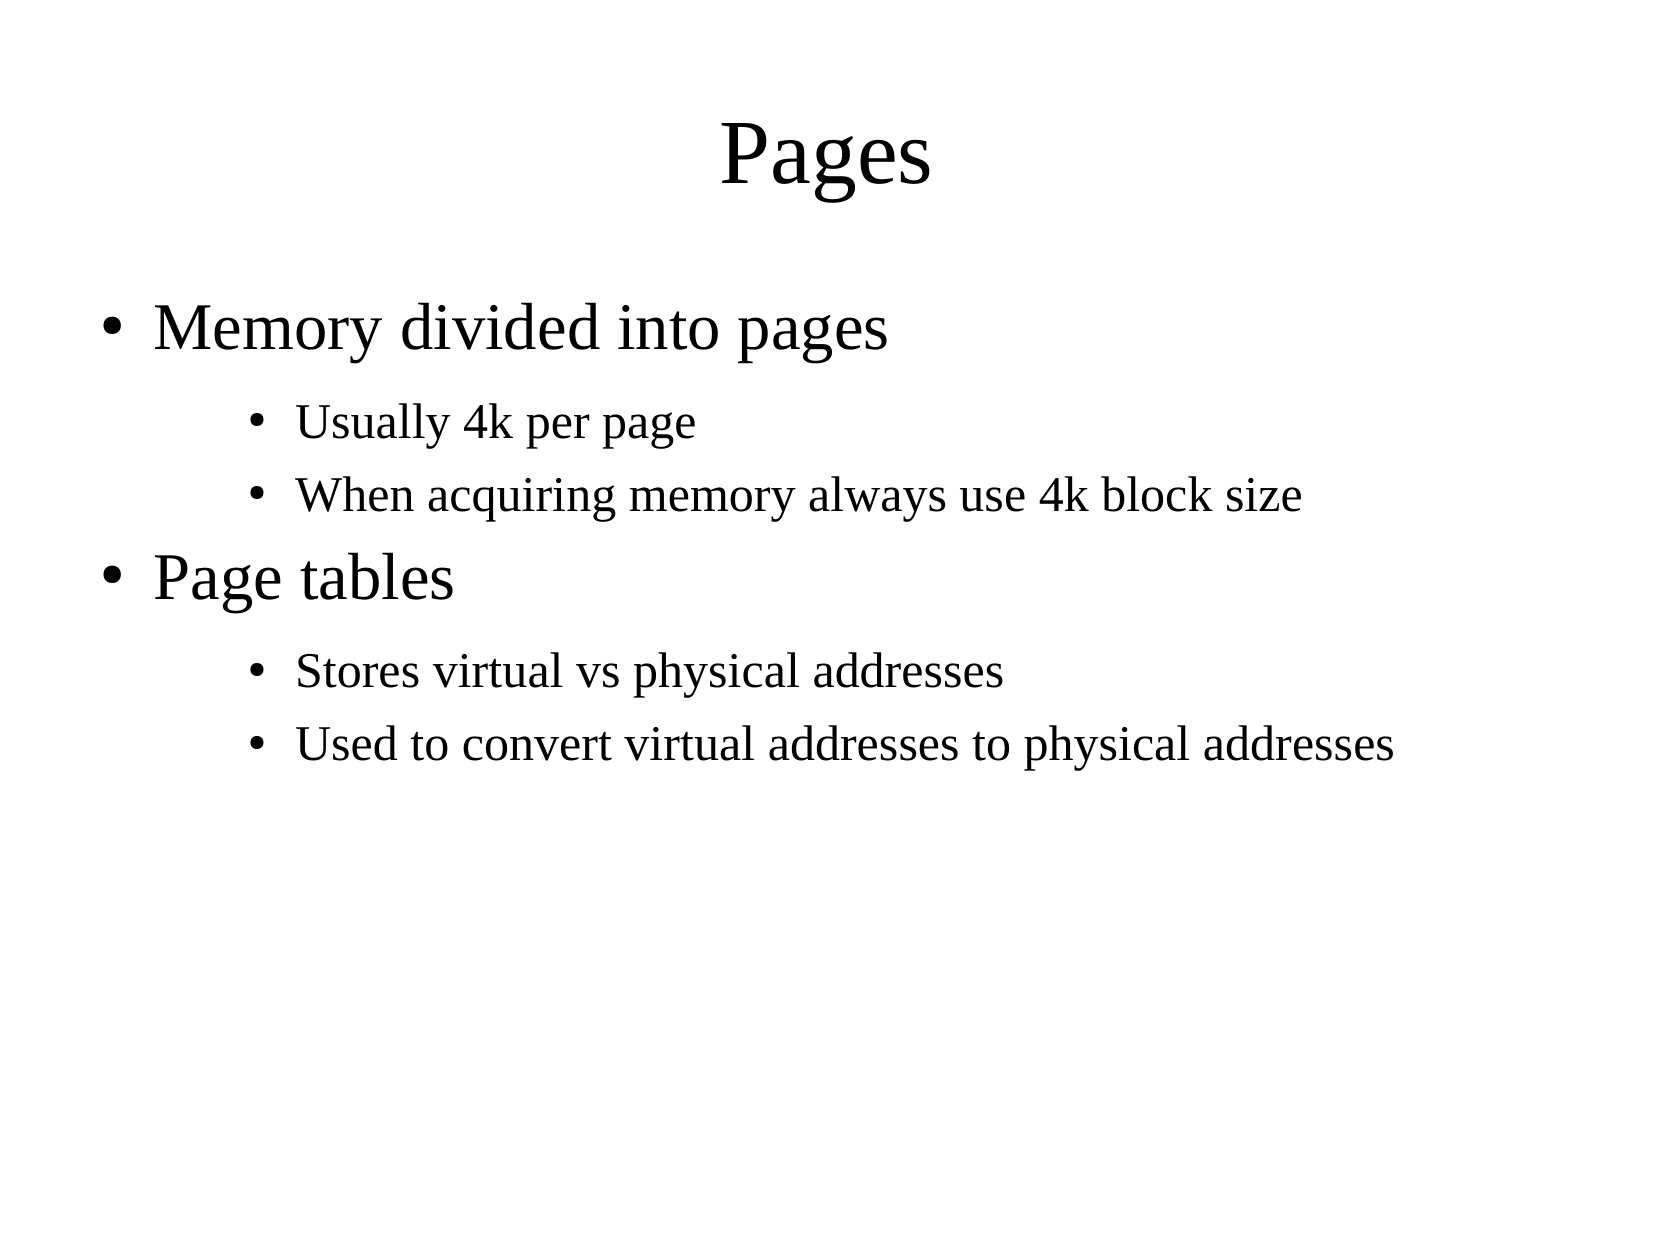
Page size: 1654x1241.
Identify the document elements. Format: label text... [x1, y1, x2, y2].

title Pages [82, 49, 1571, 257]
list Memory divided into pages Usually 4k per page When acquiring memory always use 4k block size Page tables Stores virtual vs physical addresses Used to convert virtual addresses to physical addresses [82, 290, 1571, 1010]
